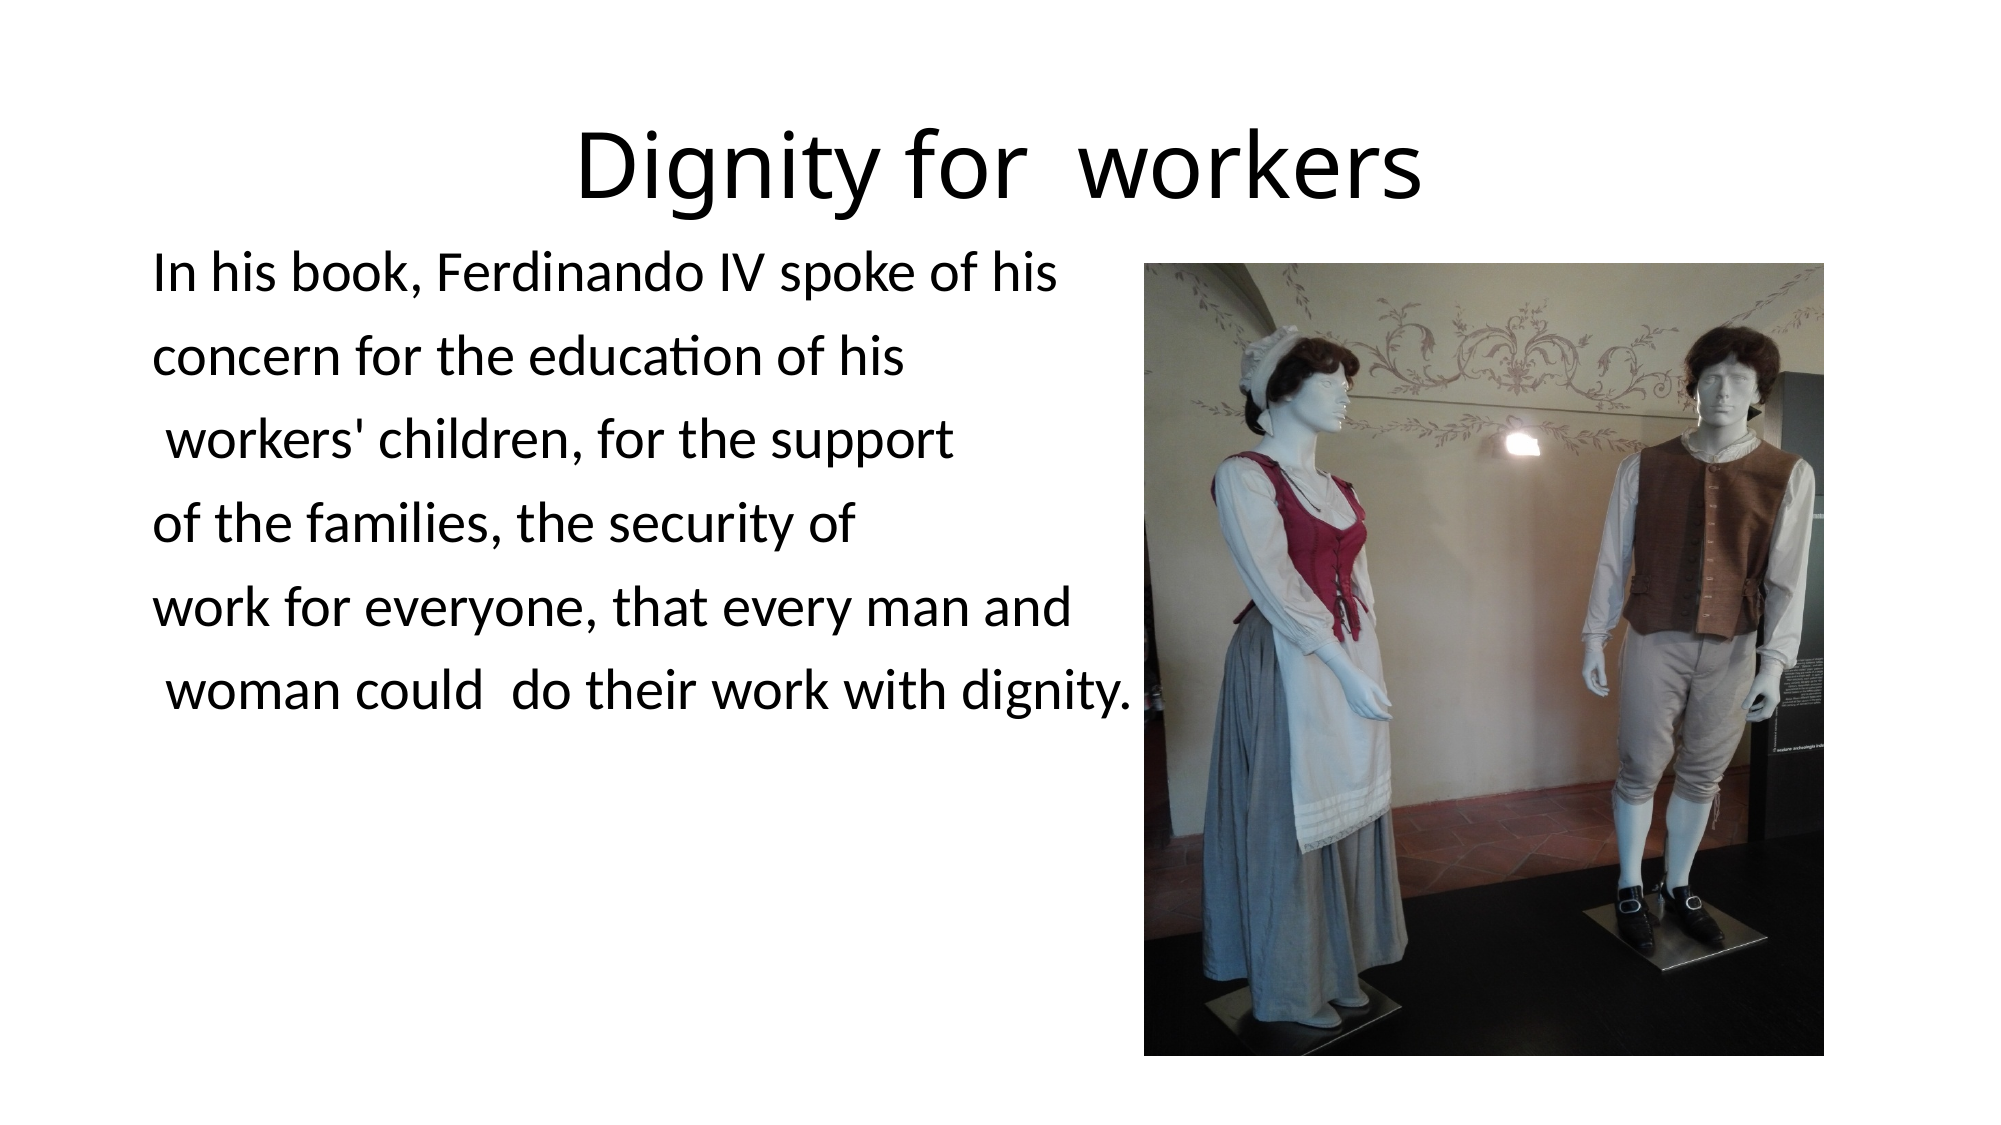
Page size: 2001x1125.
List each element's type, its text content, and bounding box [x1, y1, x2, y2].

title Dignity for workers [137, 59, 1863, 233]
list In his book, Ferdinando IV spoke of his concern for the education of his workers' children, for the support of the families, the security of work for everyone, that every man and woman could do their work with dignity. [137, 233, 1863, 1014]
picture [1144, 263, 1824, 1056]
